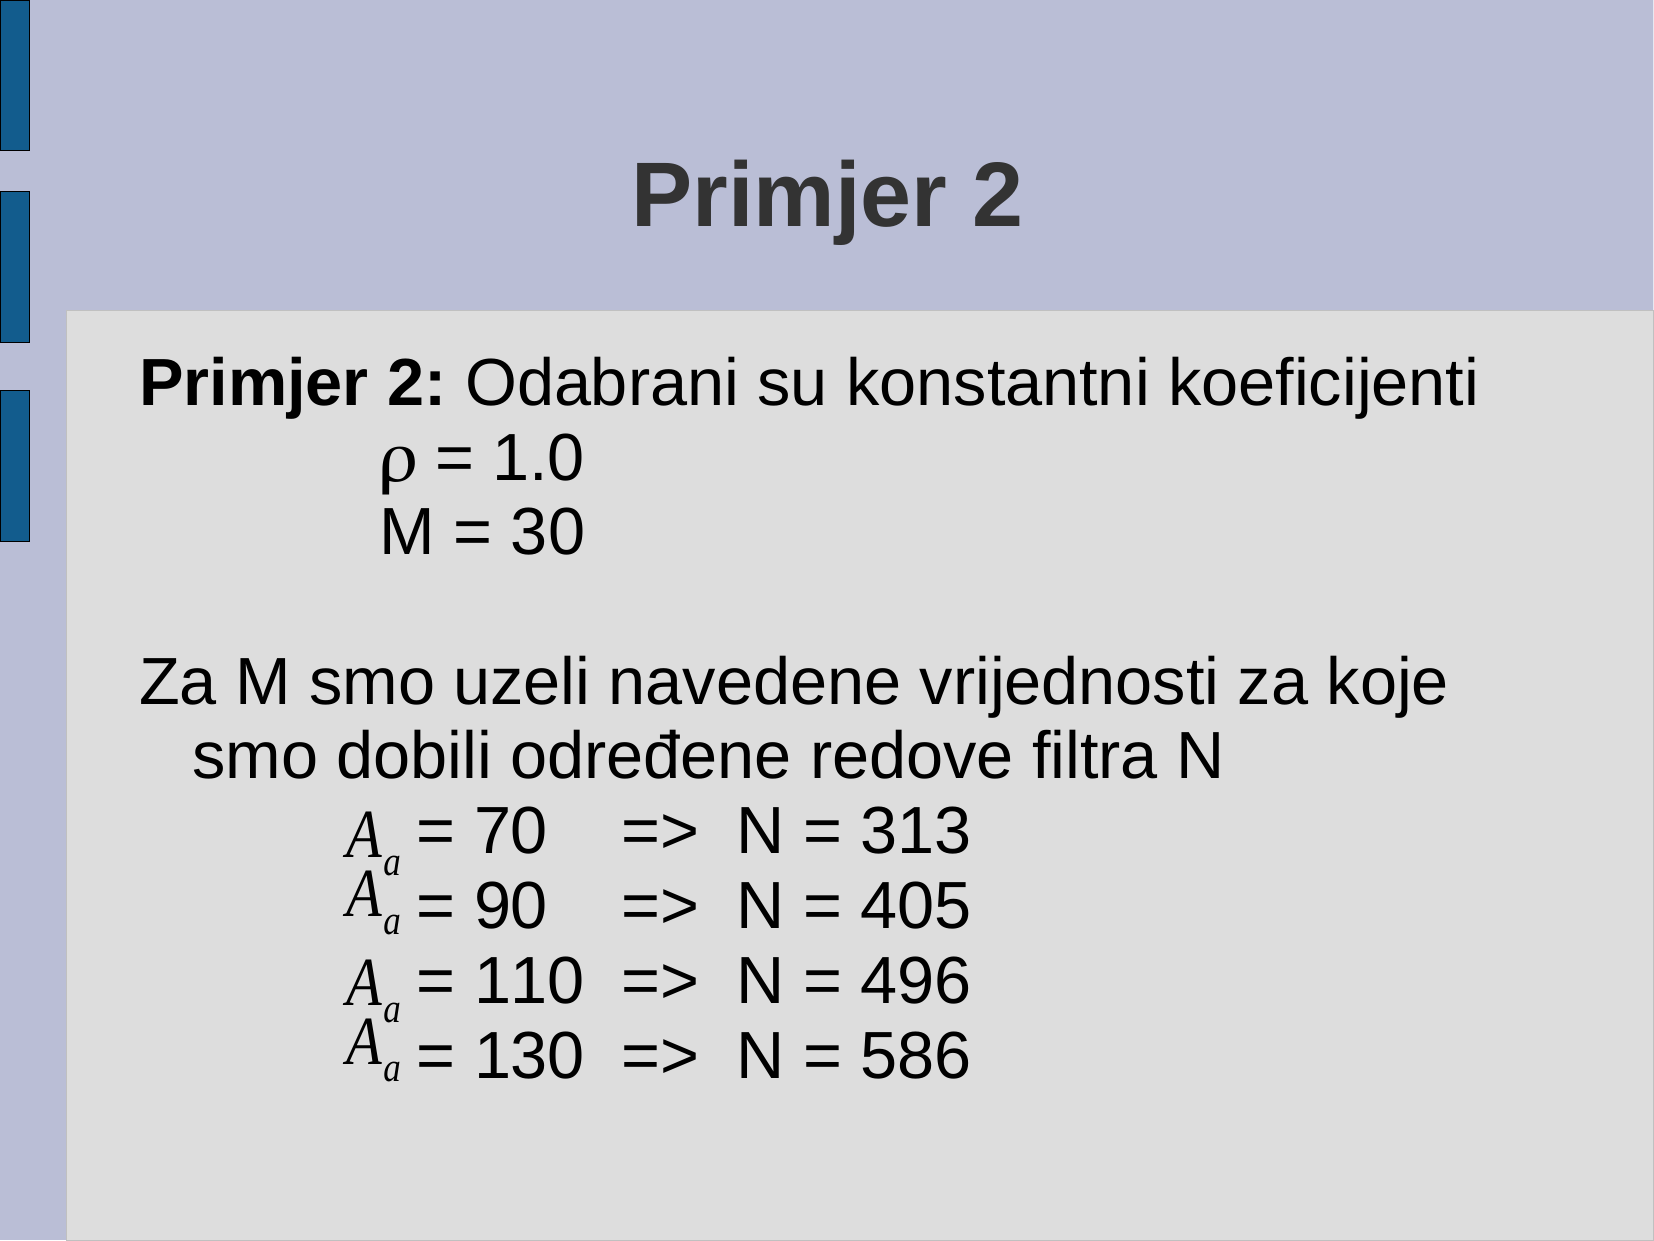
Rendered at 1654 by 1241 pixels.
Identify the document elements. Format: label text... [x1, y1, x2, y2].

list Primjer 2: Odabrani su konstantni koeficijenti = 1.0 M = 30 Za M smo uzeli navedene vrijednosti za koje smo dobili određene redove filtra N = 70 => N = 313 = 90 => N = 405 = 110 => N = 496 = 130 => N = 586 [121, 344, 1534, 1112]
chart [324, 797, 414, 1093]
chart [354, 413, 443, 502]
title Primjer 2 [121, 98, 1534, 291]
